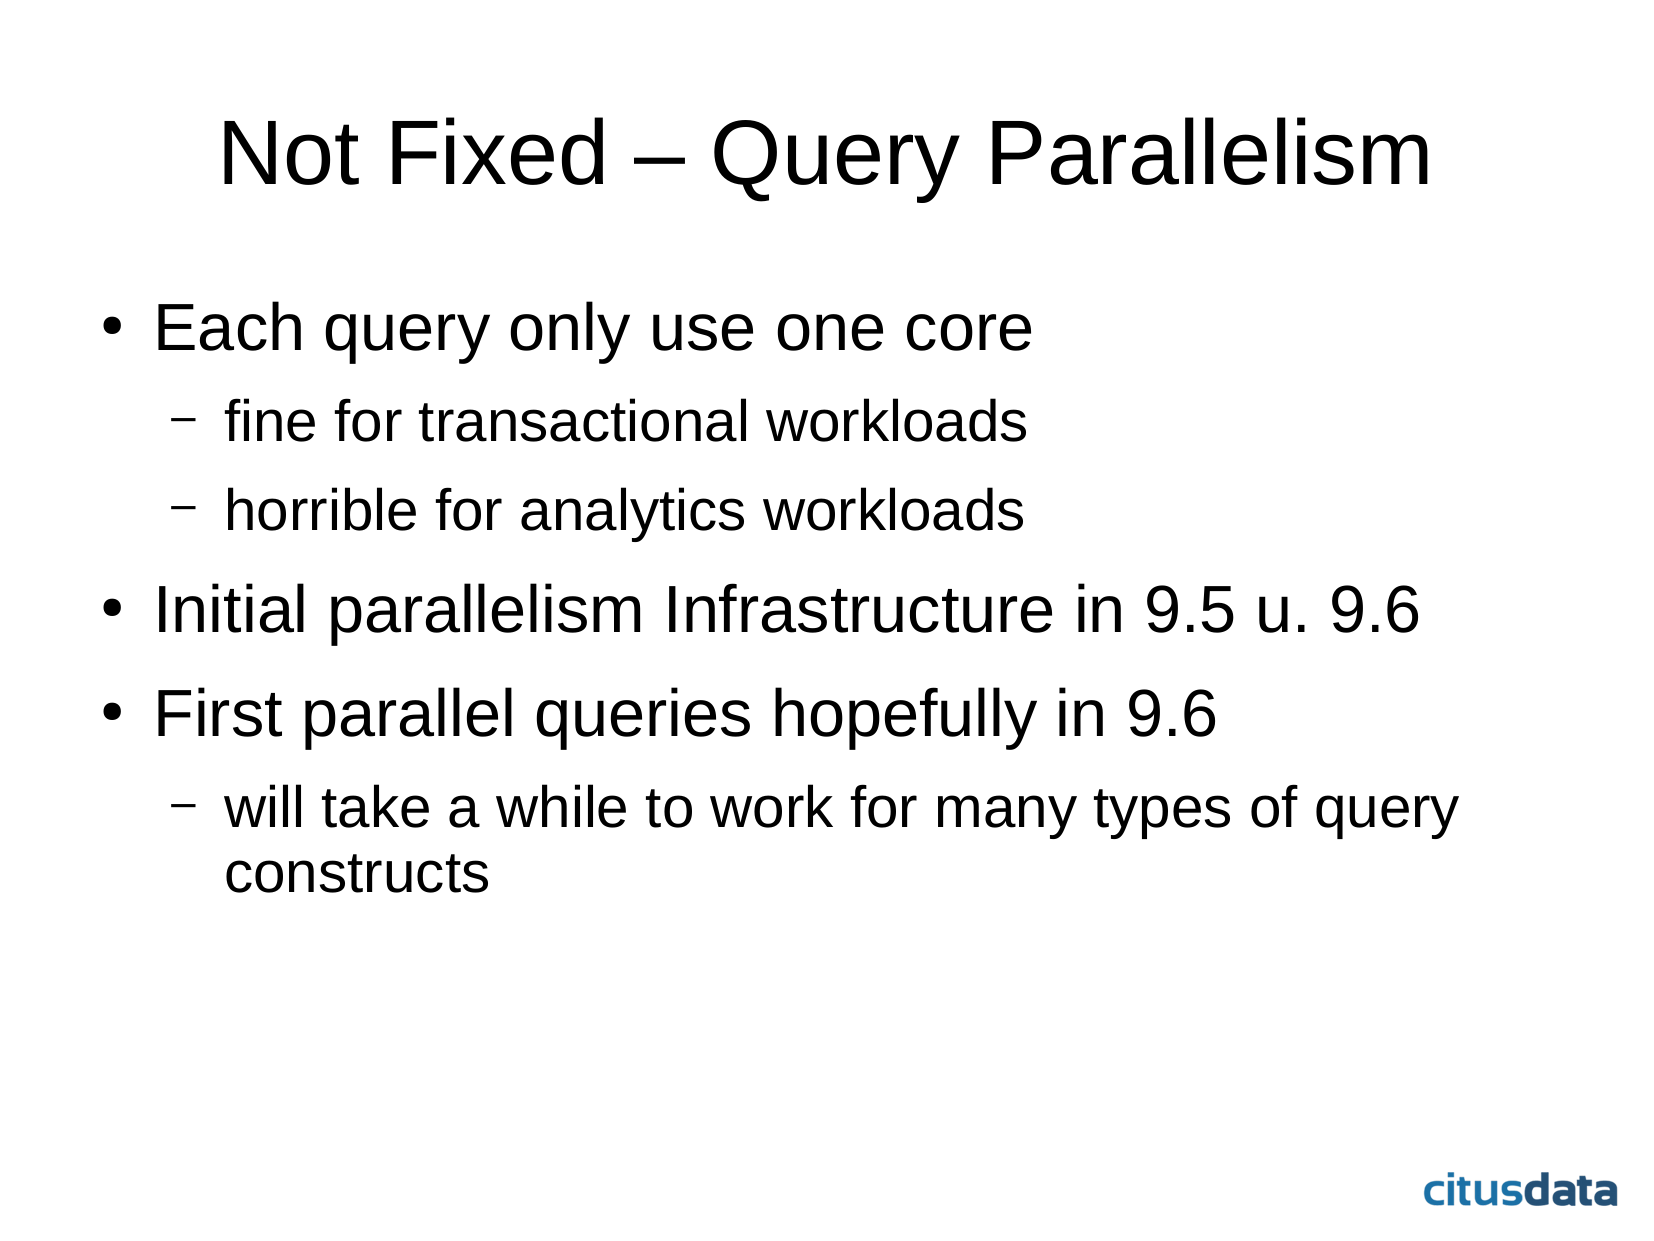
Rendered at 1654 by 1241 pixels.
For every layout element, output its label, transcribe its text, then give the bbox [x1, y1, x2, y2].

picture [1420, 1167, 1622, 1209]
title Not Fixed – Query Parallelism [82, 49, 1571, 257]
list Each query only use one core fine for transactional workloads horrible for analytics workloads Initial parallelism Infrastructure in 9.5 u. 9.6 First parallel queries hopefully in 9.6 will take a while to work for many types of query constructs [82, 290, 1571, 1096]
